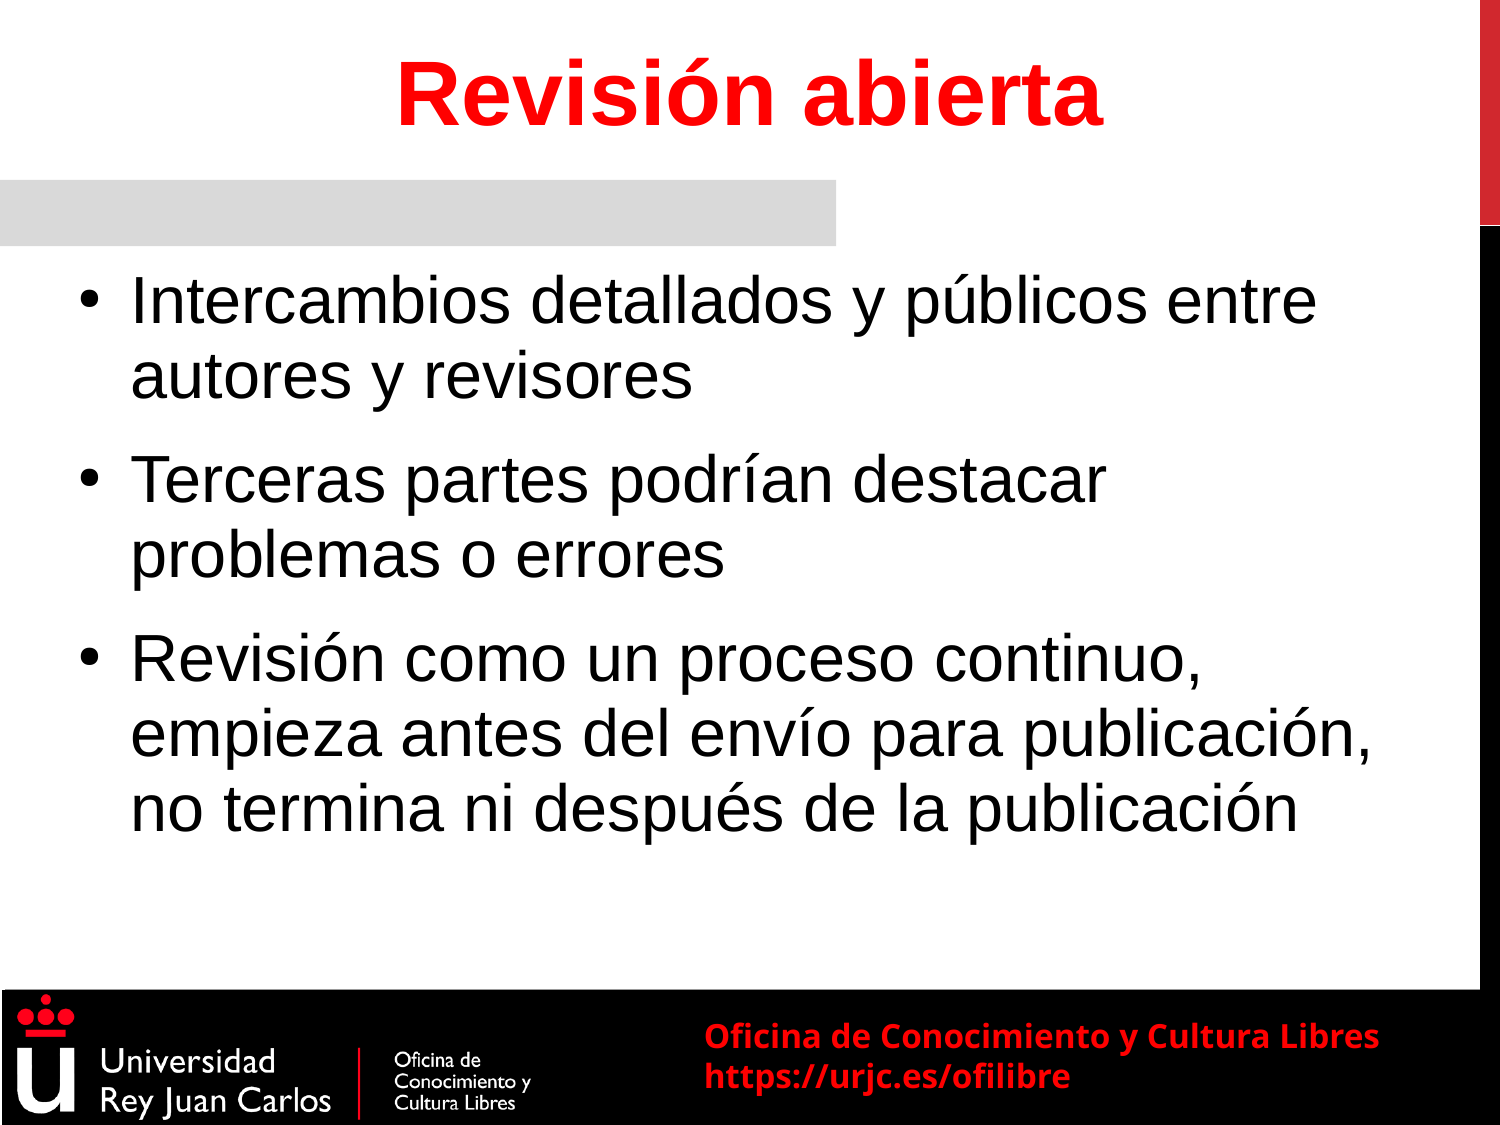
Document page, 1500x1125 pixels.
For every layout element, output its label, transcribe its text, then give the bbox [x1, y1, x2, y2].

list Intercambios detallados y públicos entre autores y revisores Terceras partes podrían destacar problemas o errores Revisión como un proceso continuo, empieza antes del envío para publicación, no termina ni después de la publicación [60, 263, 1426, 961]
picture [17, 994, 531, 1120]
title Revisión abierta [75, 15, 1425, 172]
